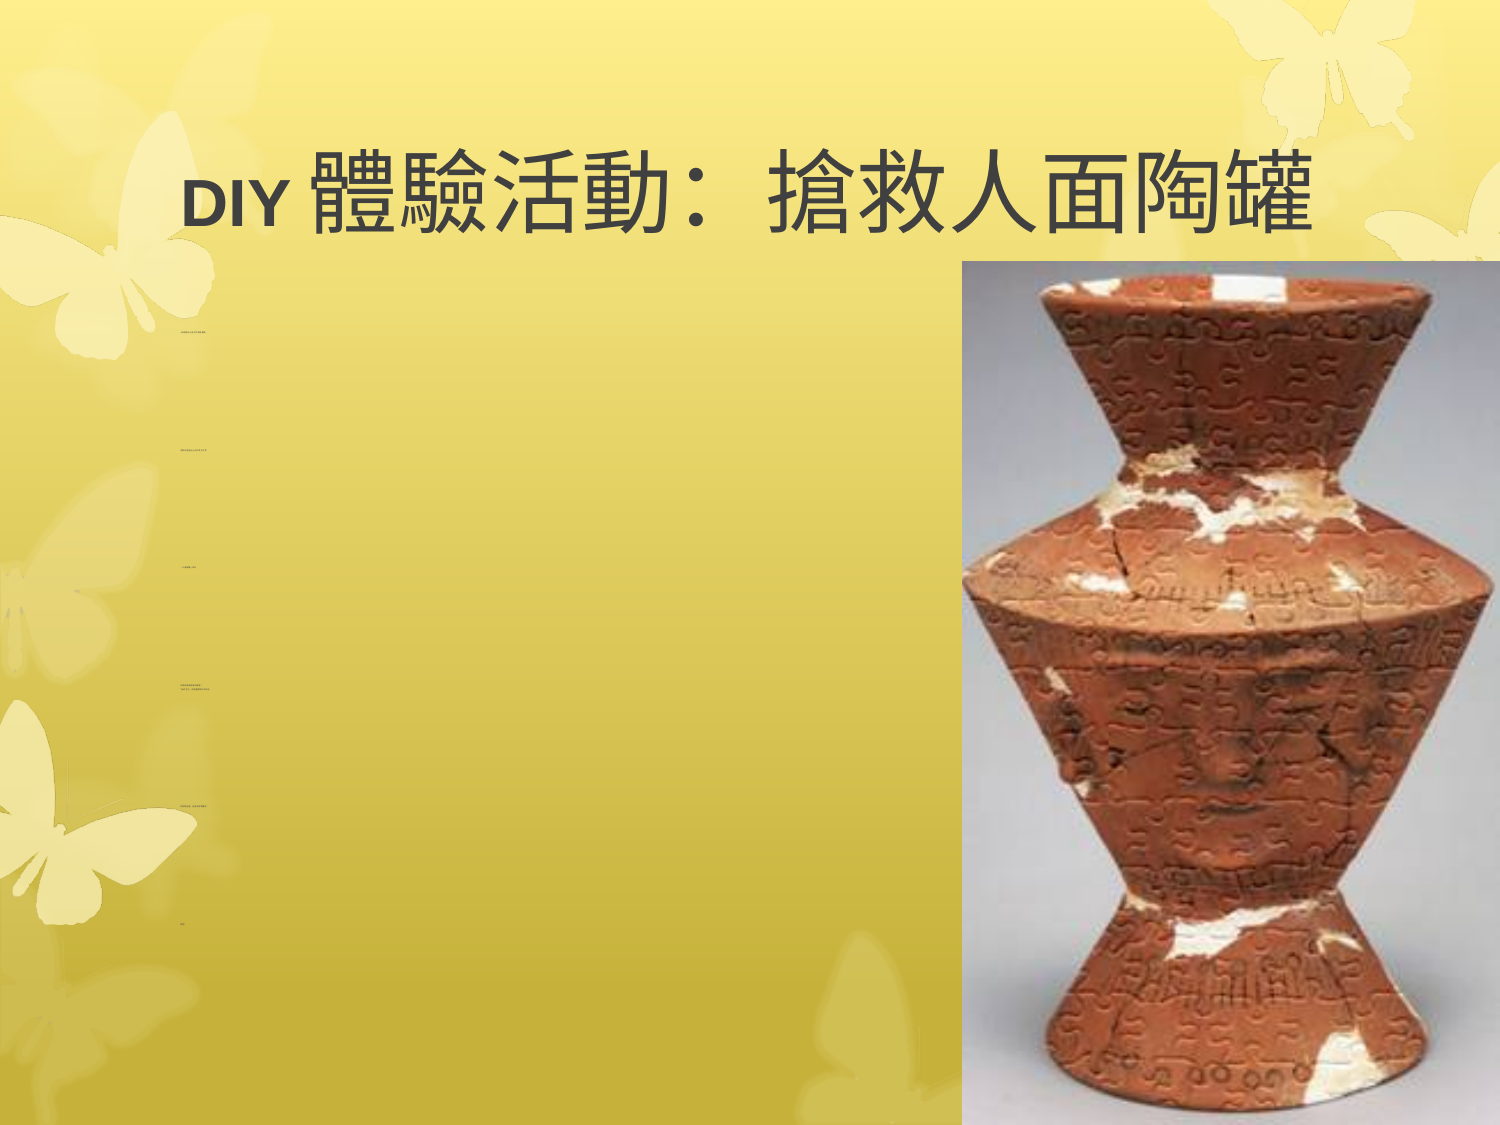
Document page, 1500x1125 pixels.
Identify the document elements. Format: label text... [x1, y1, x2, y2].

list 請想像自己是文物修復專家， 想辦法將剛出土的珍貴古文物 「人面陶罐」碎片 拼裝修補成原有的樣貌！ 操作方法：依照塑膠碎片的形狀 與相對位置，組合完成陶罐的 模型。 [165, 296, 962, 962]
picture [0, 0, 1500, 1125]
title DIY體驗活動：搶救人面陶罐 [165, 110, 1335, 263]
